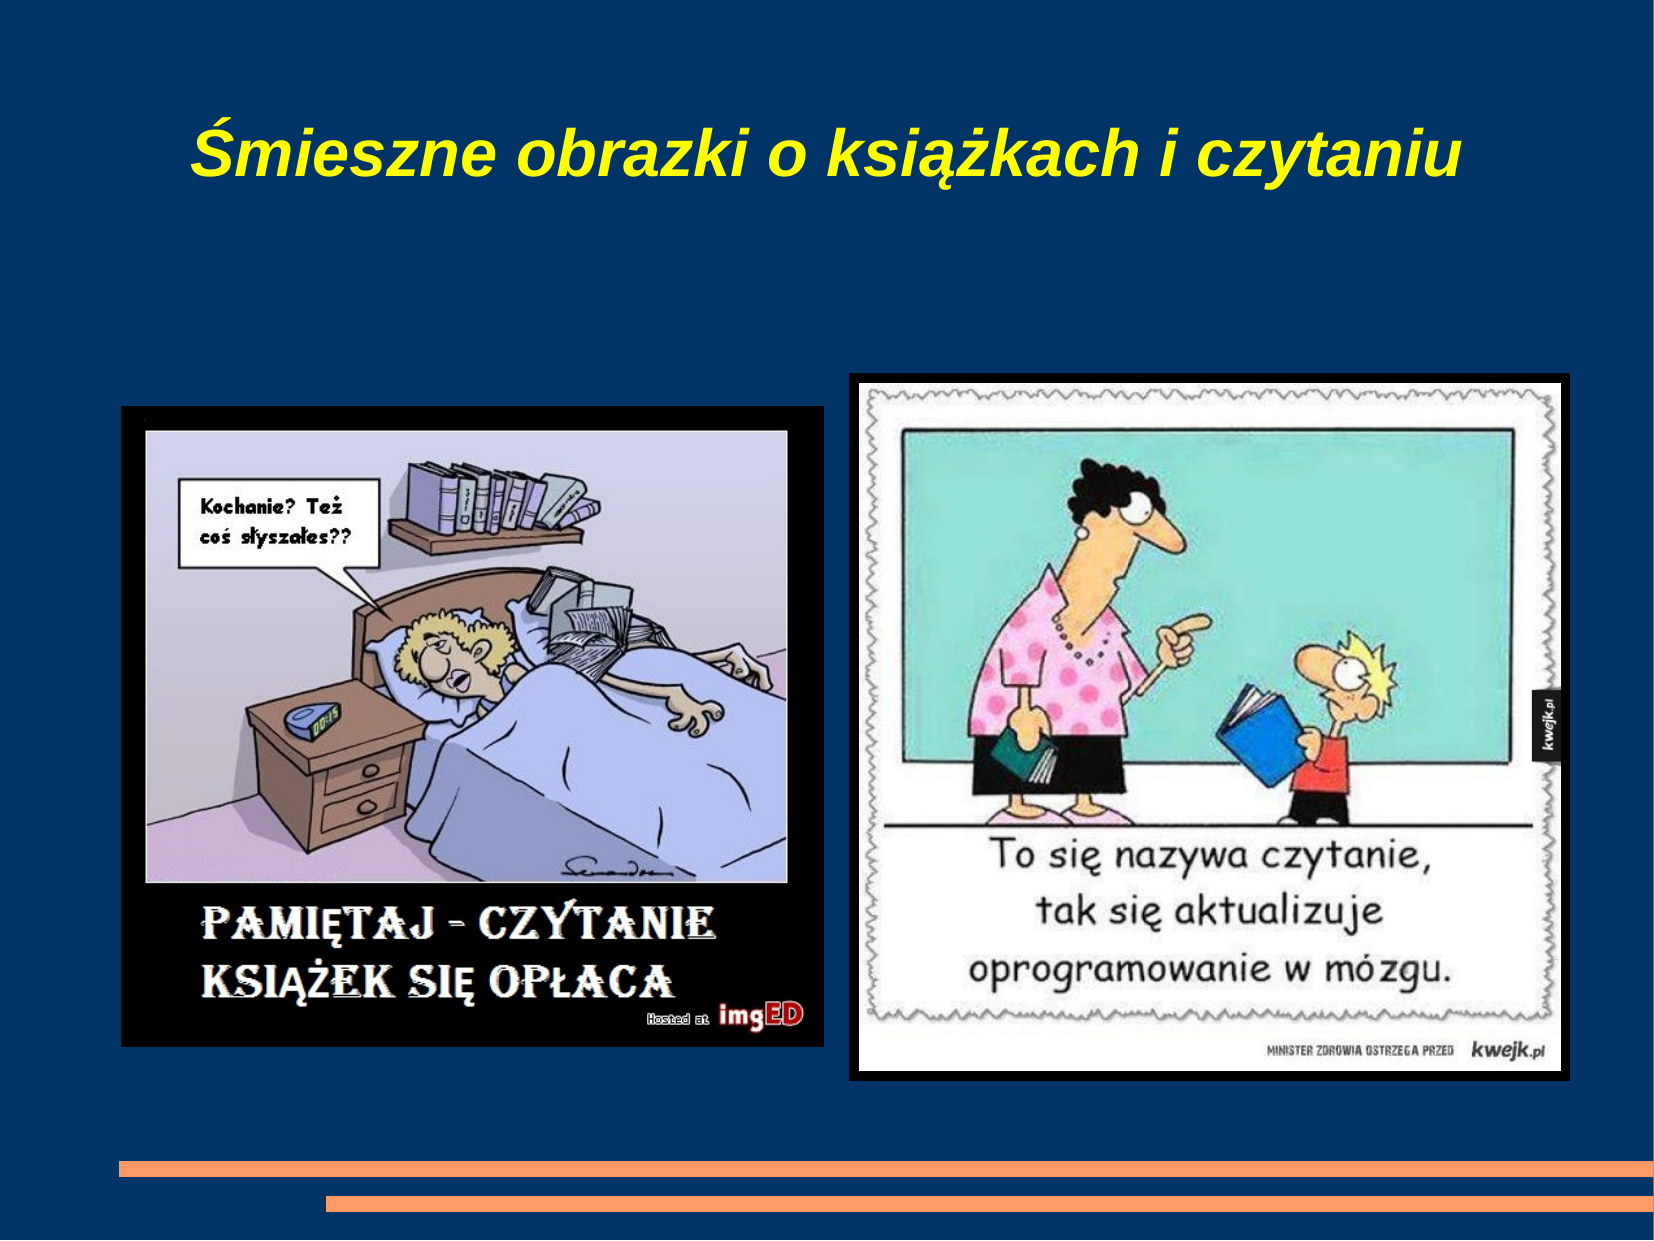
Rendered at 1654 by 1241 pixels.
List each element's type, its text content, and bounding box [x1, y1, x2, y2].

picture [858, 382, 1562, 1072]
title Śmieszne obrazki o książkach i czytaniu [121, 46, 1534, 254]
picture [121, 407, 824, 1047]
